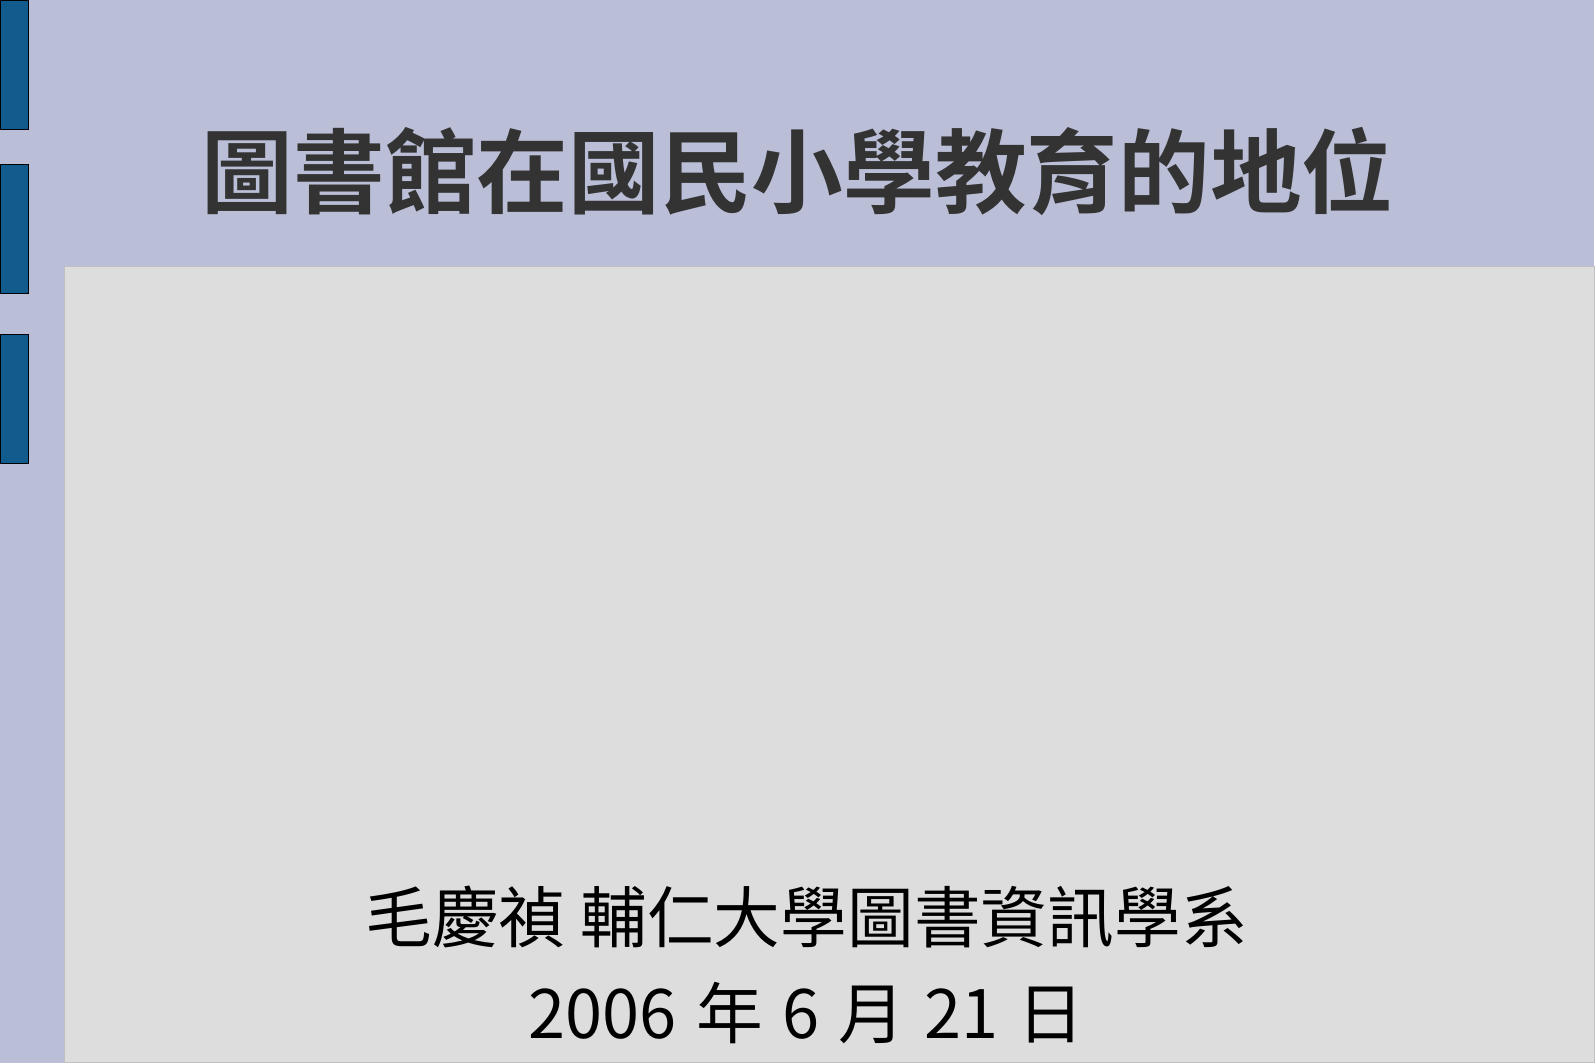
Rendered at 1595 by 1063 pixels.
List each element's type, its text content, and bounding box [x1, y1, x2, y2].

title 圖書館在國民小學教育的地位 [117, 78, 1479, 256]
list 毛慶禎 輔仁大學圖書資訊學系 2006年6月21日 [117, 295, 1479, 969]
